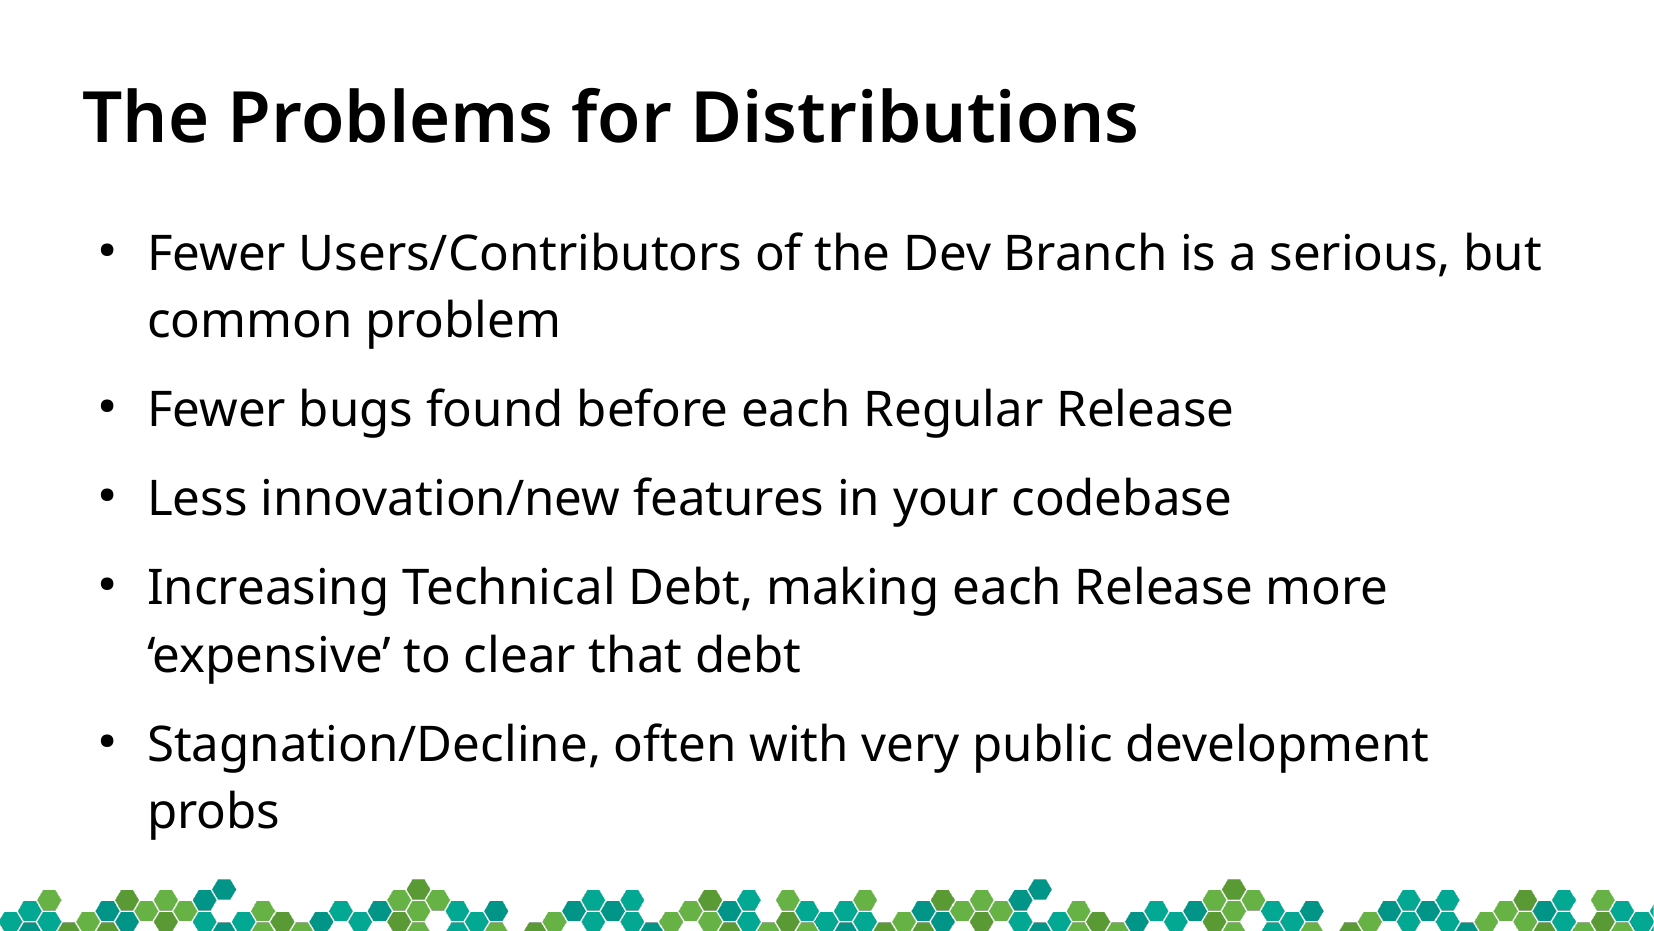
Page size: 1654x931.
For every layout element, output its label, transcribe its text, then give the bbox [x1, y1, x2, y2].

list Fewer Users/Contributors of the Dev Branch is a serious, but common problem Fewer bugs found before each Regular Release Less innovation/new features in your codebase Increasing Technical Debt, making each Release more ‘expensive’ to clear that debt Stagnation/Decline, often with very public development probs [82, 217, 1571, 851]
title The Problems for Distributions [82, 37, 1571, 193]
picture [0, 871, 1654, 931]
